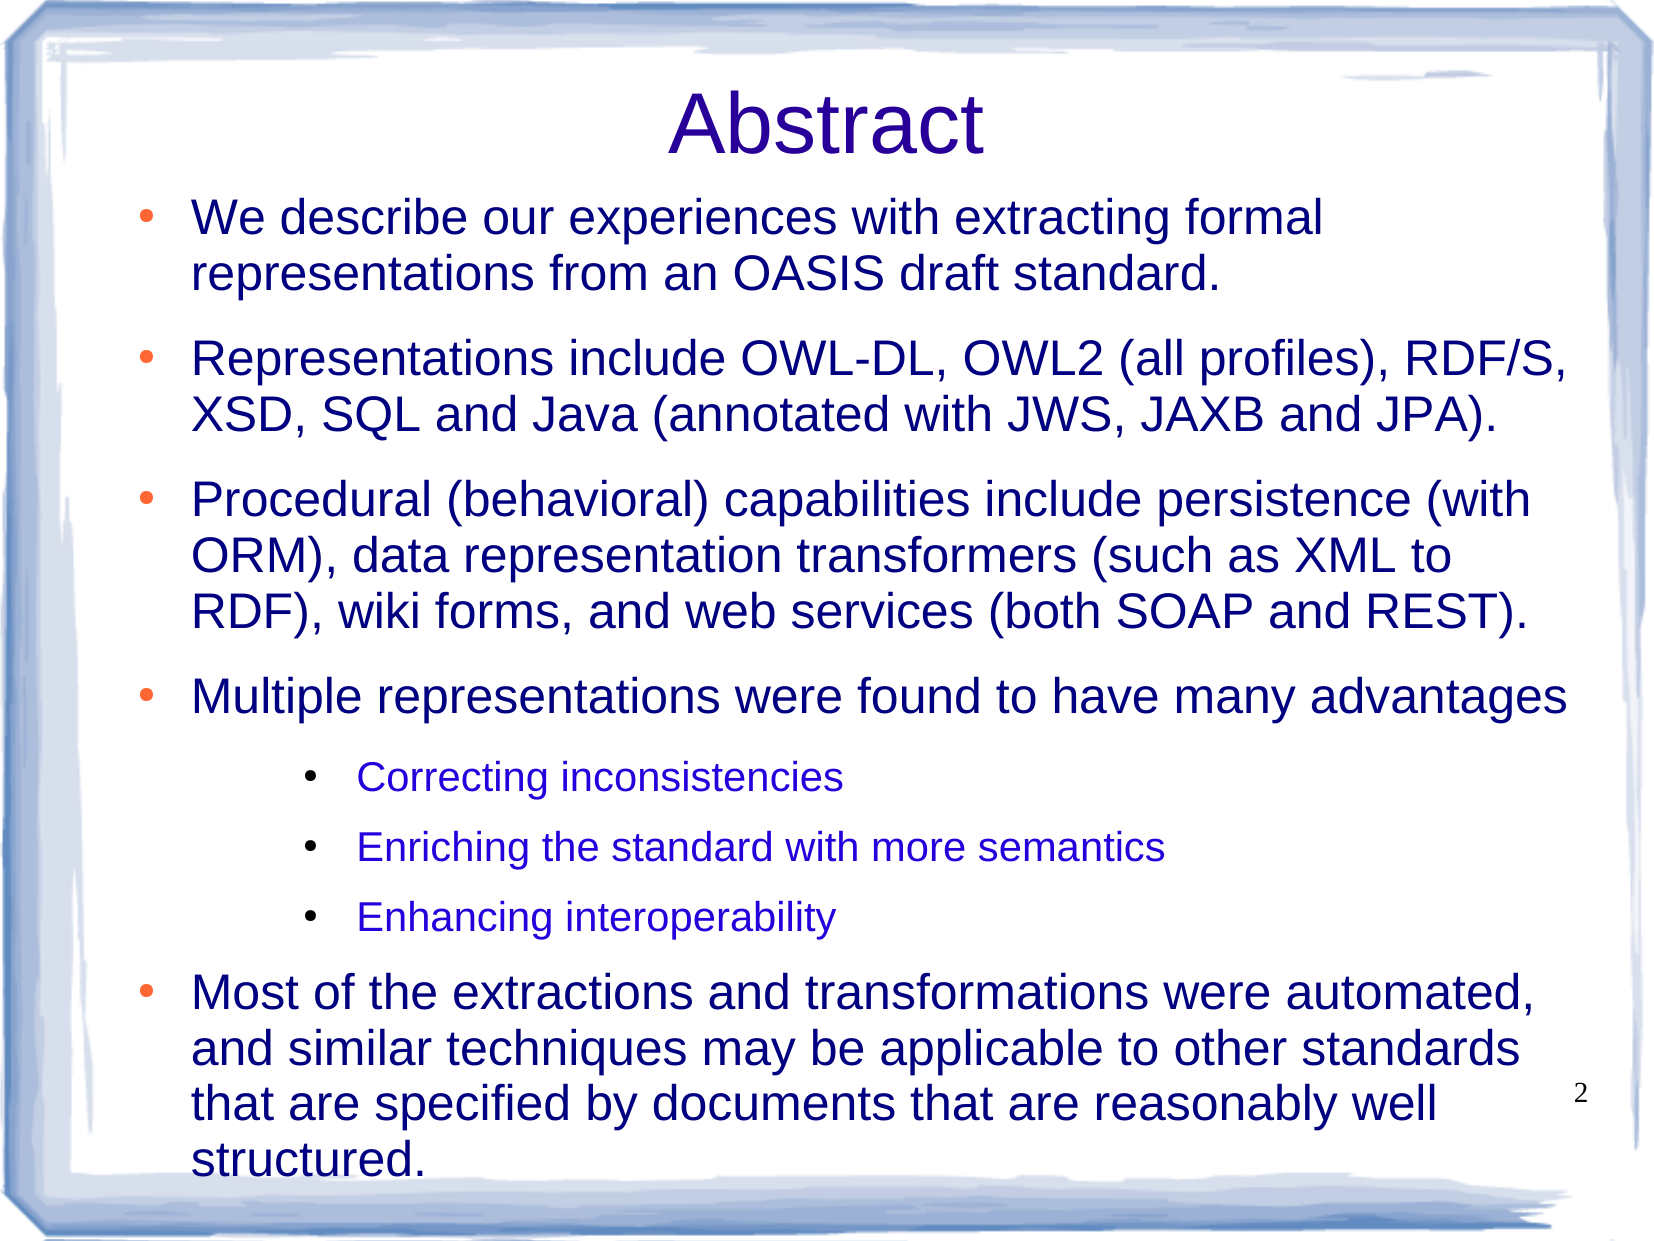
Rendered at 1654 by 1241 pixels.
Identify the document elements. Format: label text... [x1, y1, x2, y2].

picture [0, 0, 1654, 1241]
list We describe our experiences with extracting formal representations from an OASIS draft standard. Representations include OWL-DL, OWL2 (all profiles), RDF/S, XSD, SQL and Java (annotated with JWS, JAXB and JPA). Procedural (behavioral) capabilities include persistence (with ORM), data representation transformers (such as XML to RDF), wiki forms, and web services (both SOAP and REST). Multiple representations were found to have many advantages Correcting inconsistencies Enriching the standard with more semantics Enhancing interoperability Most of the extractions and transformations were automated, and similar techniques may be applicable to other standards that are specified by documents that are reasonably well structured. [120, 189, 1573, 1188]
title Abstract [82, 19, 1571, 227]
